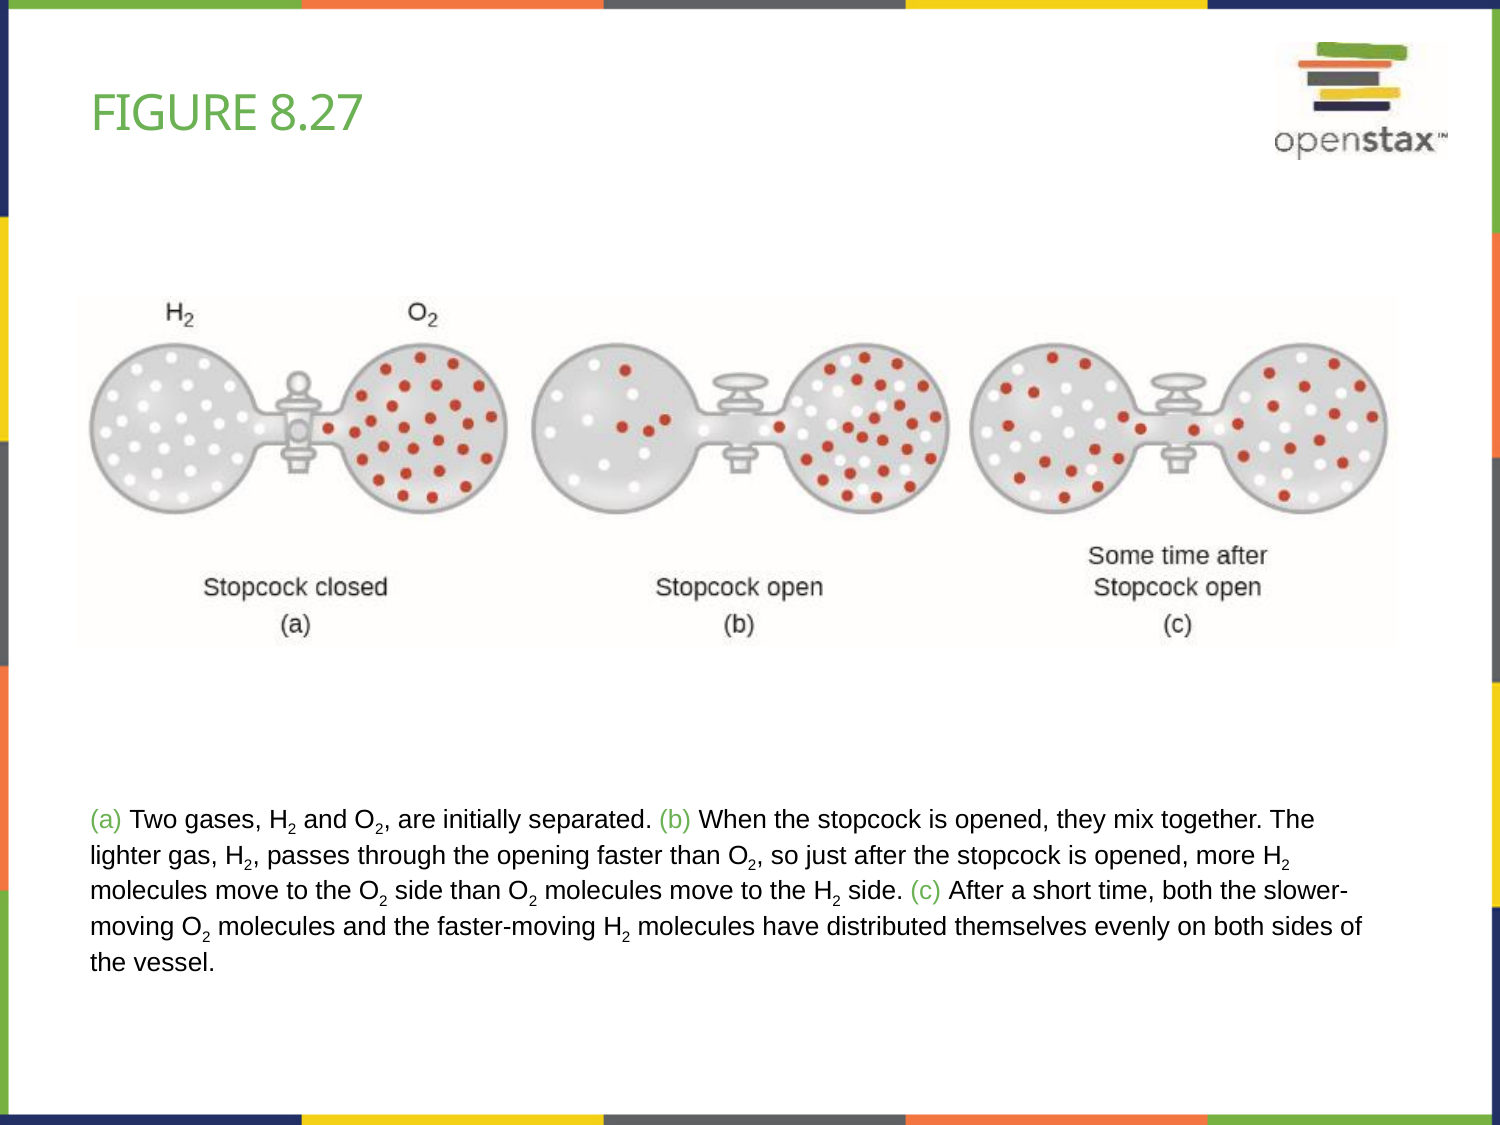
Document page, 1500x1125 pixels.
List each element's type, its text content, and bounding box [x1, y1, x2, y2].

picture [0, 0, 1500, 1125]
list (a) Two gases, H2 and O2, are initially separated. (b) When the stopcock is opened, they mix together. The lighter gas, H2, passes through the opening faster than O2, so just after the stopcock is opened, more H2 molecules move to the O2 side than O2 molecules move to the H2 side. (c) After a short time, both the slower-moving O2 molecules and the faster-moving H2 molecules have distributed themselves evenly on both sides of the vessel. [75, 794, 1398, 986]
title Figure 8.27 [75, 39, 1398, 148]
